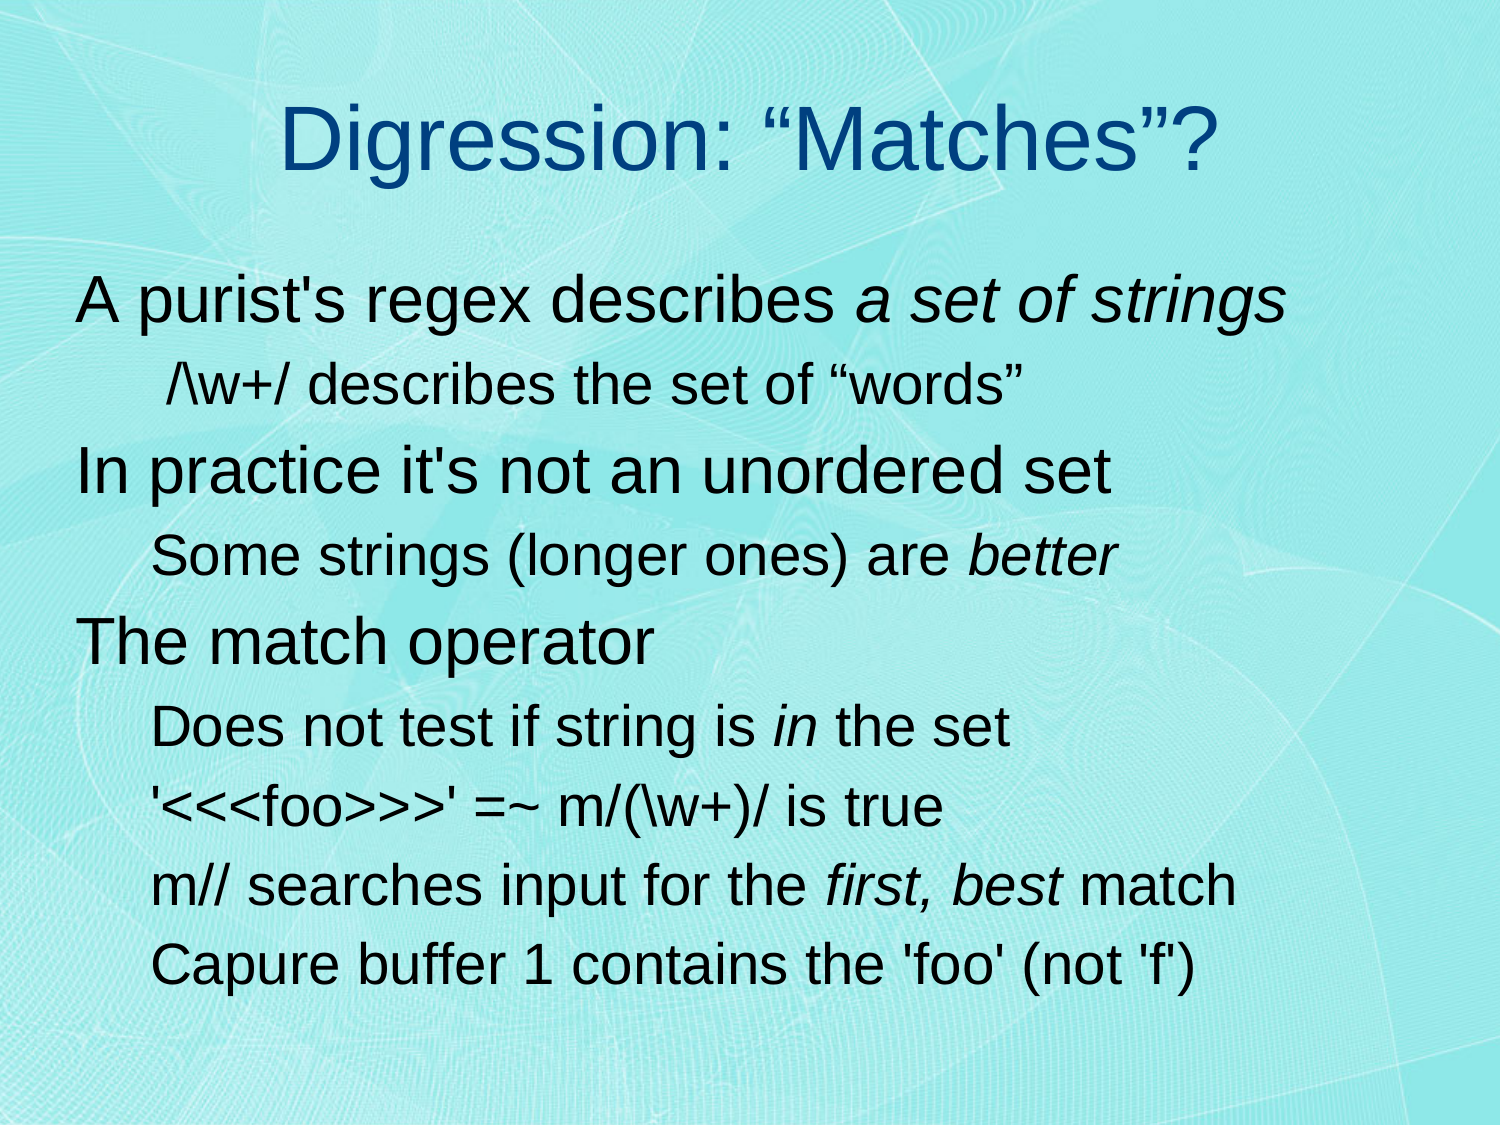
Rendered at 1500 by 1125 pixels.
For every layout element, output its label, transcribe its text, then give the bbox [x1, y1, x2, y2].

title Digression: “Matches”? [75, 52, 1426, 226]
picture [0, 0, 1500, 1125]
list A purist's regex describes a set of strings /\w+/ describes the set of “words” In practice it's not an unordered set Some strings (longer ones) are better The match operator Does not test if string is in the set '<<<foo>>>' =~ m/(\w+)/ is true m// searches input for the first, best match Capure buffer 1 contains the 'foo' (not 'f') [75, 262, 1426, 996]
